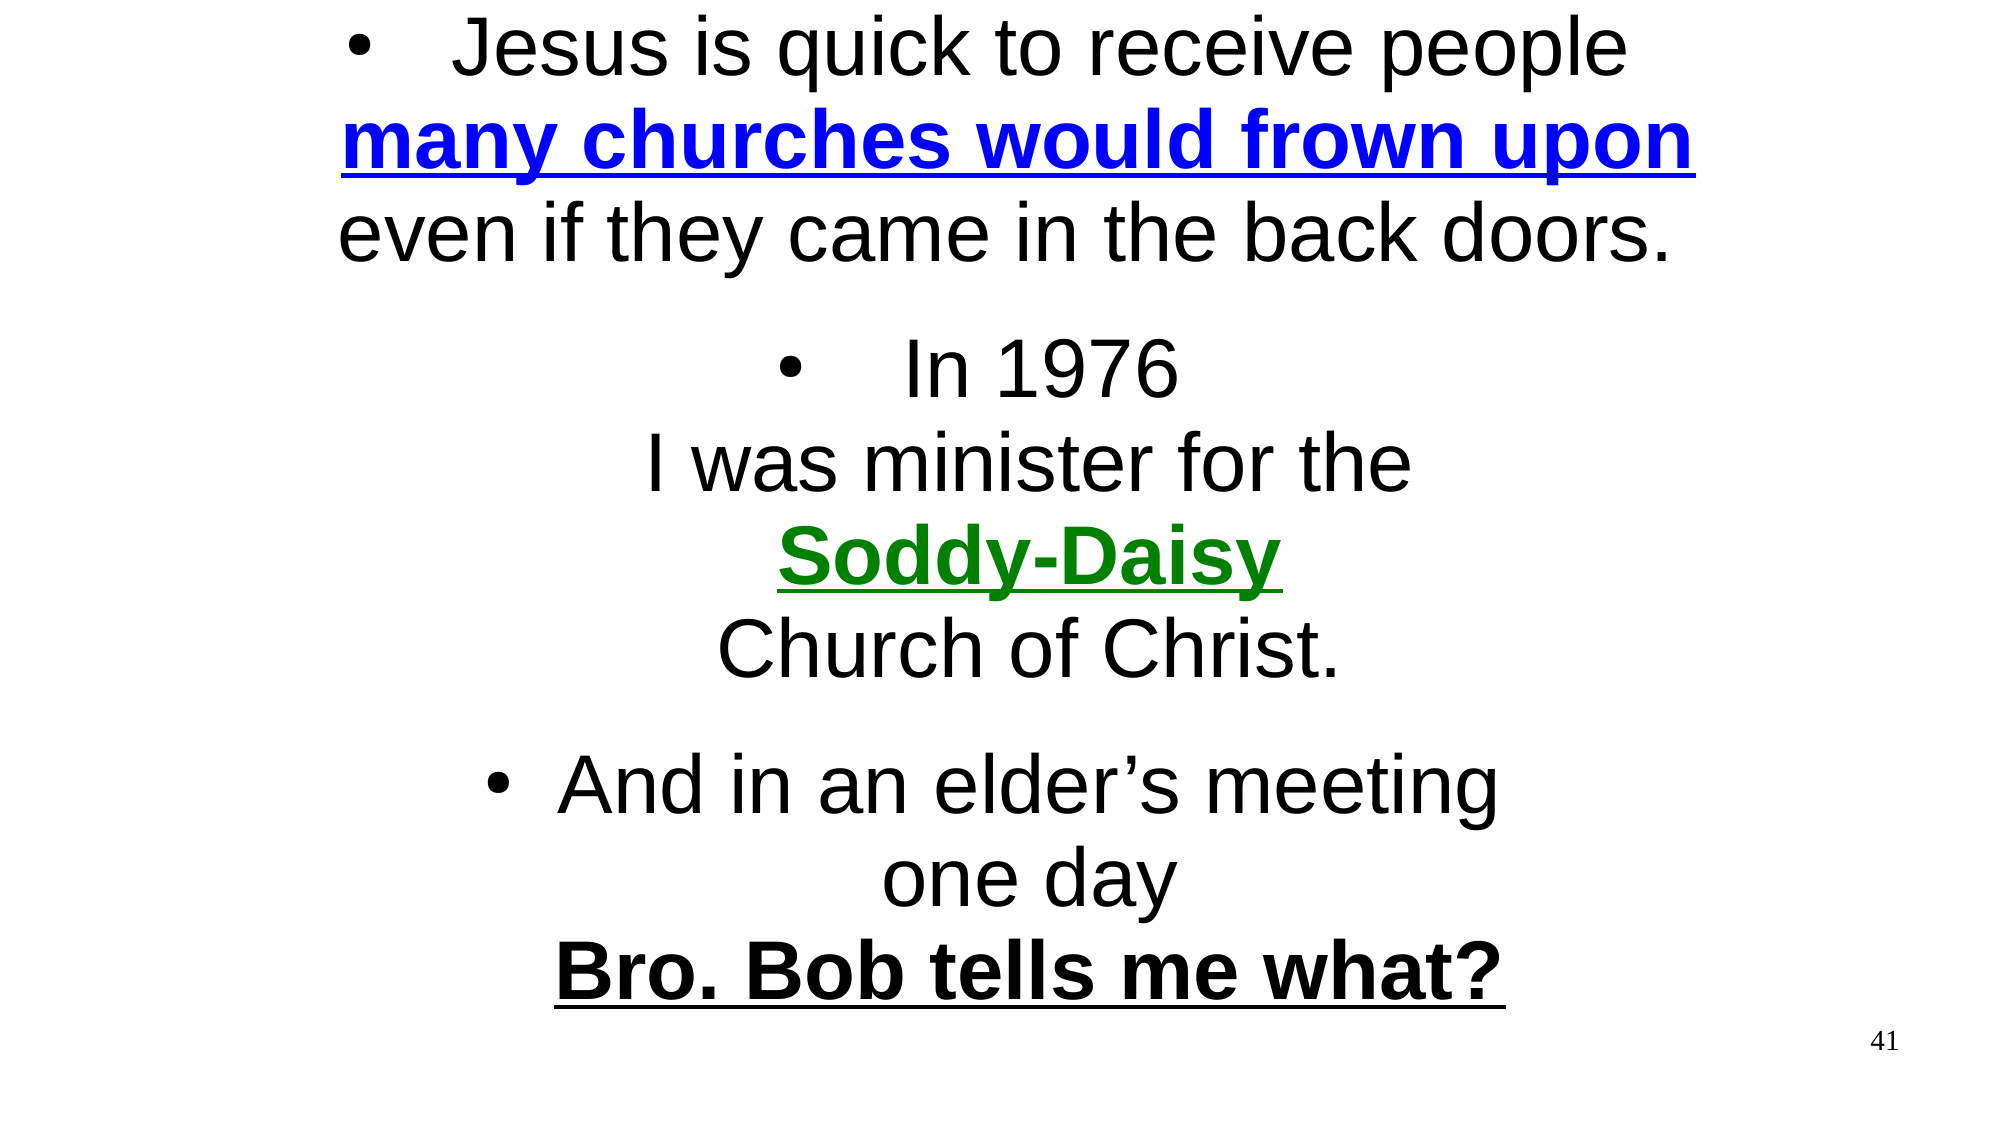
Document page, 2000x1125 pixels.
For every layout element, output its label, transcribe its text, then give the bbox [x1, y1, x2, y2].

list Jesus is quick to receive people many churches would frown upon even if they came in the back doors. In 1976 I was minister for the Soddy-Daisy Church of Christ. And in an elder’s meeting one day Bro. Bob tells me what? [0, 0, 1996, 1123]
